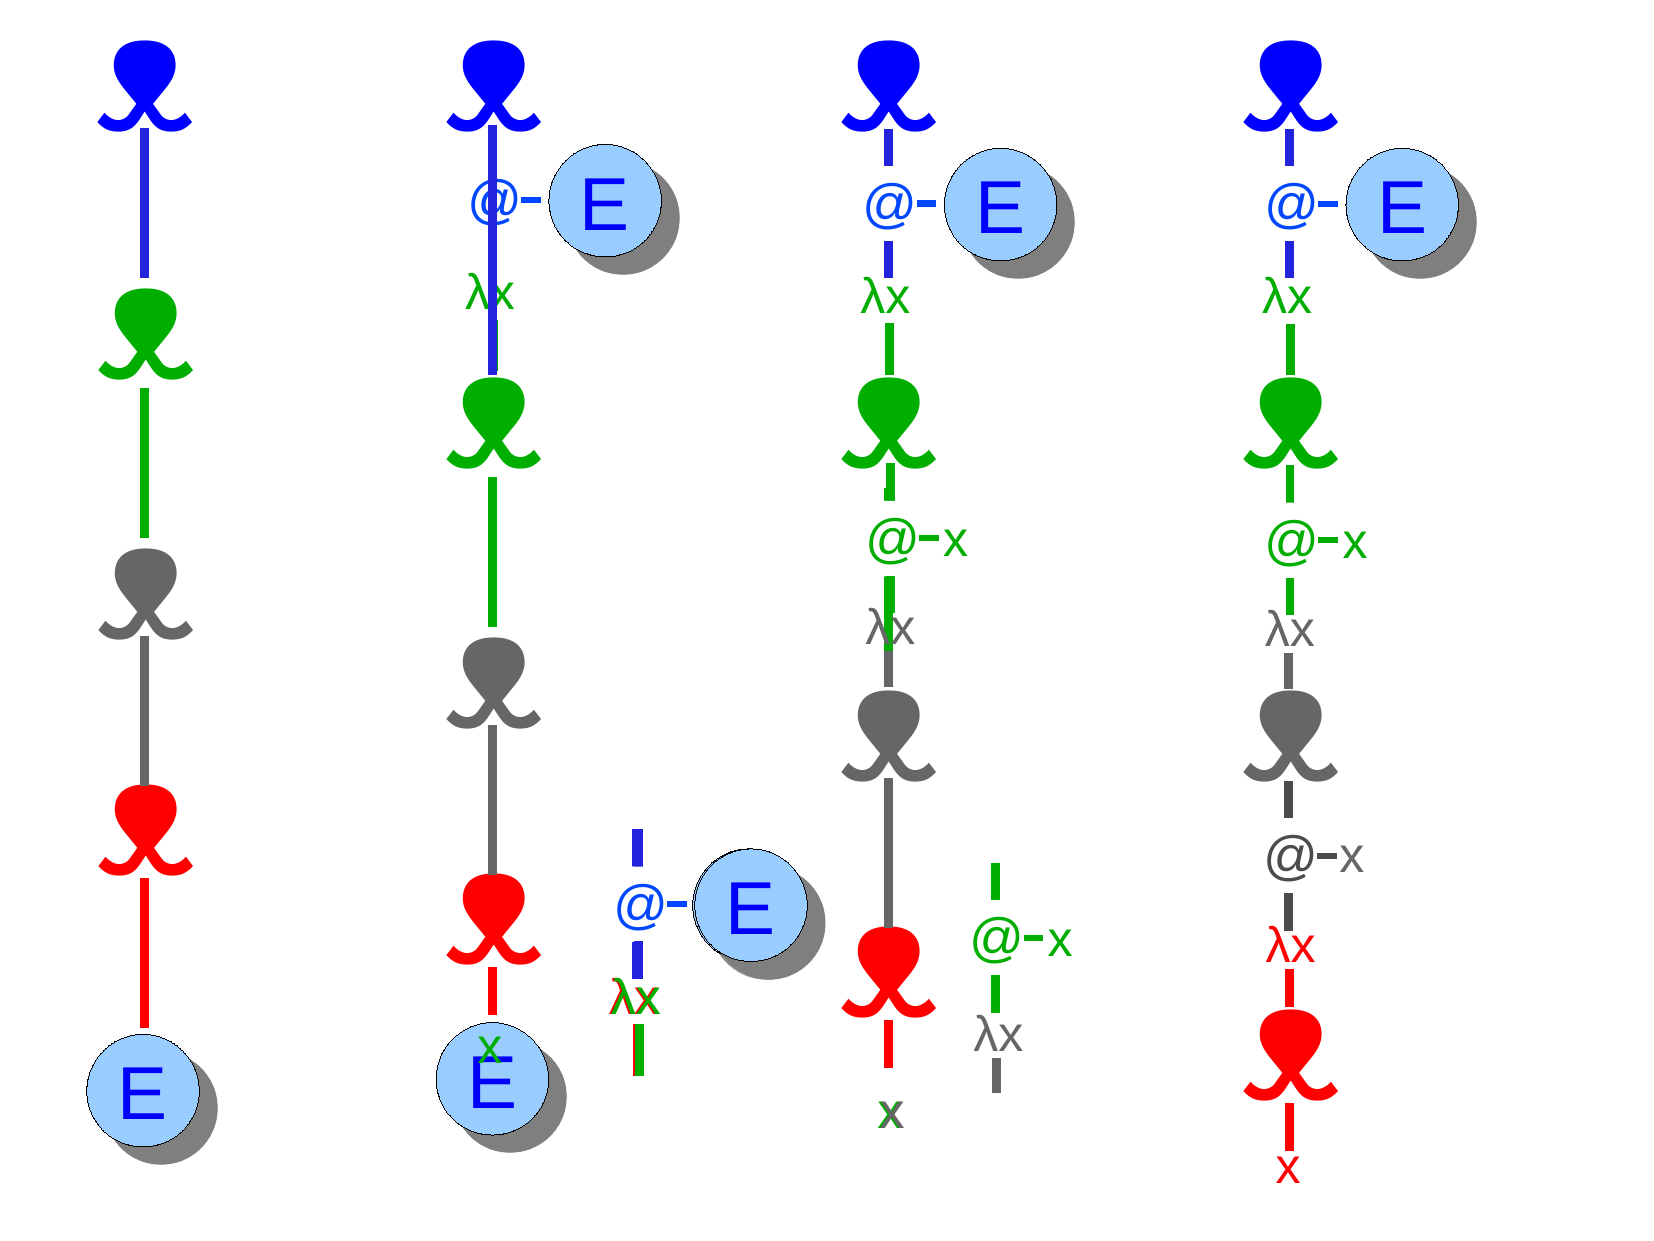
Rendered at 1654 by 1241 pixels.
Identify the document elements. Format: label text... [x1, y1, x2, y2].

text_box ᴥ [80, 220, 212, 422]
text_box @ [1249, 502, 1335, 579]
text_box @ [850, 500, 936, 577]
text_box [1370, 148, 1459, 261]
text_box @ [452, 162, 538, 238]
text_box x [1334, 819, 1380, 891]
text_box E [452, 1032, 509, 1132]
text_box ᴥ [80, 716, 212, 918]
text_box ᴥ [428, 805, 609, 1006]
text_box [692, 865, 711, 945]
text_box @ [598, 866, 684, 942]
text_box [548, 161, 565, 241]
text_box [1345, 165, 1362, 244]
text_box [573, 144, 662, 257]
text_box E [565, 154, 622, 254]
text_box [969, 148, 1057, 261]
text_box x [928, 504, 983, 575]
text_box ᴥ [1225, 622, 1357, 823]
text_box ᴥ [1225, 941, 1357, 1142]
text_box x [462, 1010, 518, 1082]
text_box x [864, 1076, 904, 1147]
text_box ᴥ [1225, 0, 1357, 174]
text_box @ [1248, 818, 1334, 894]
text_box [436, 1039, 452, 1118]
text_box ᴥ [428, 309, 560, 510]
text_box E [960, 158, 1017, 258]
text_box λx [1250, 593, 1330, 665]
text_box x [862, 1075, 938, 1151]
text_box ᴥ [824, 309, 956, 510]
text_box @ [955, 900, 1040, 976]
text_box ᴥ [1225, 309, 1357, 511]
text_box [86, 1051, 103, 1131]
text_box λx [850, 592, 931, 663]
text_box E [103, 1044, 160, 1144]
text_box E [1362, 158, 1419, 258]
text_box λx [450, 257, 530, 328]
text_box ᴥ [824, 858, 956, 1060]
text_box ᴥ [428, 568, 560, 770]
text_box @ [848, 166, 933, 242]
text_box ᴥ [824, 0, 956, 174]
text_box x [1327, 505, 1383, 577]
text_box ᴥ [80, 480, 212, 682]
text_box λx [596, 961, 676, 1033]
text_box x [1260, 1131, 1316, 1202]
text_box [474, 1028, 549, 1136]
text_box @ [1249, 166, 1335, 242]
text_box [111, 1034, 200, 1147]
text_box λx [958, 998, 1039, 1070]
text_box x [1032, 903, 1088, 975]
text_box λx [1250, 910, 1331, 981]
text_box ᴥ [428, 0, 560, 174]
text_box E [711, 859, 768, 958]
text_box [944, 165, 960, 244]
text_box λx [1247, 261, 1327, 332]
text_box λx [845, 261, 926, 332]
text_box ᴥ [80, 0, 212, 174]
text_box ᴥ [824, 622, 956, 823]
text_box [716, 848, 808, 962]
